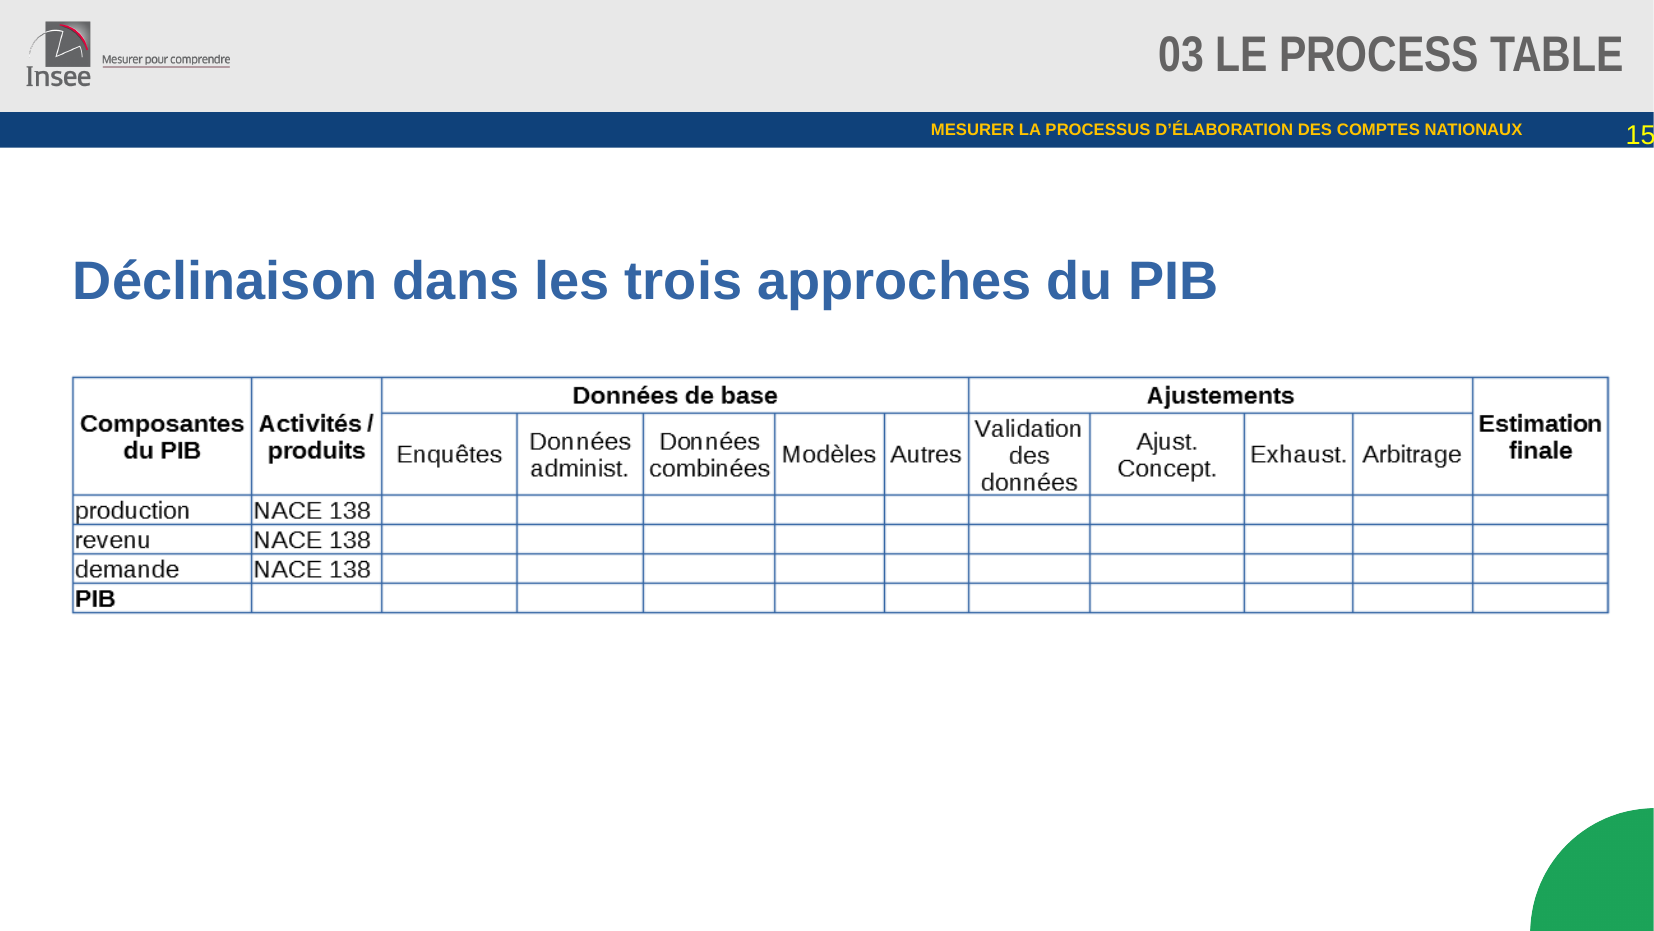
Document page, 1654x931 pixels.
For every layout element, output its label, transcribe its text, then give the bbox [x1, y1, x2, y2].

picture [1530, 808, 1654, 931]
picture [23, 0, 230, 89]
text_box Déclinaison dans les trois approches du PIB [58, 243, 1394, 319]
picture [0, 336, 1619, 662]
title 03 le process table [265, 0, 1625, 107]
